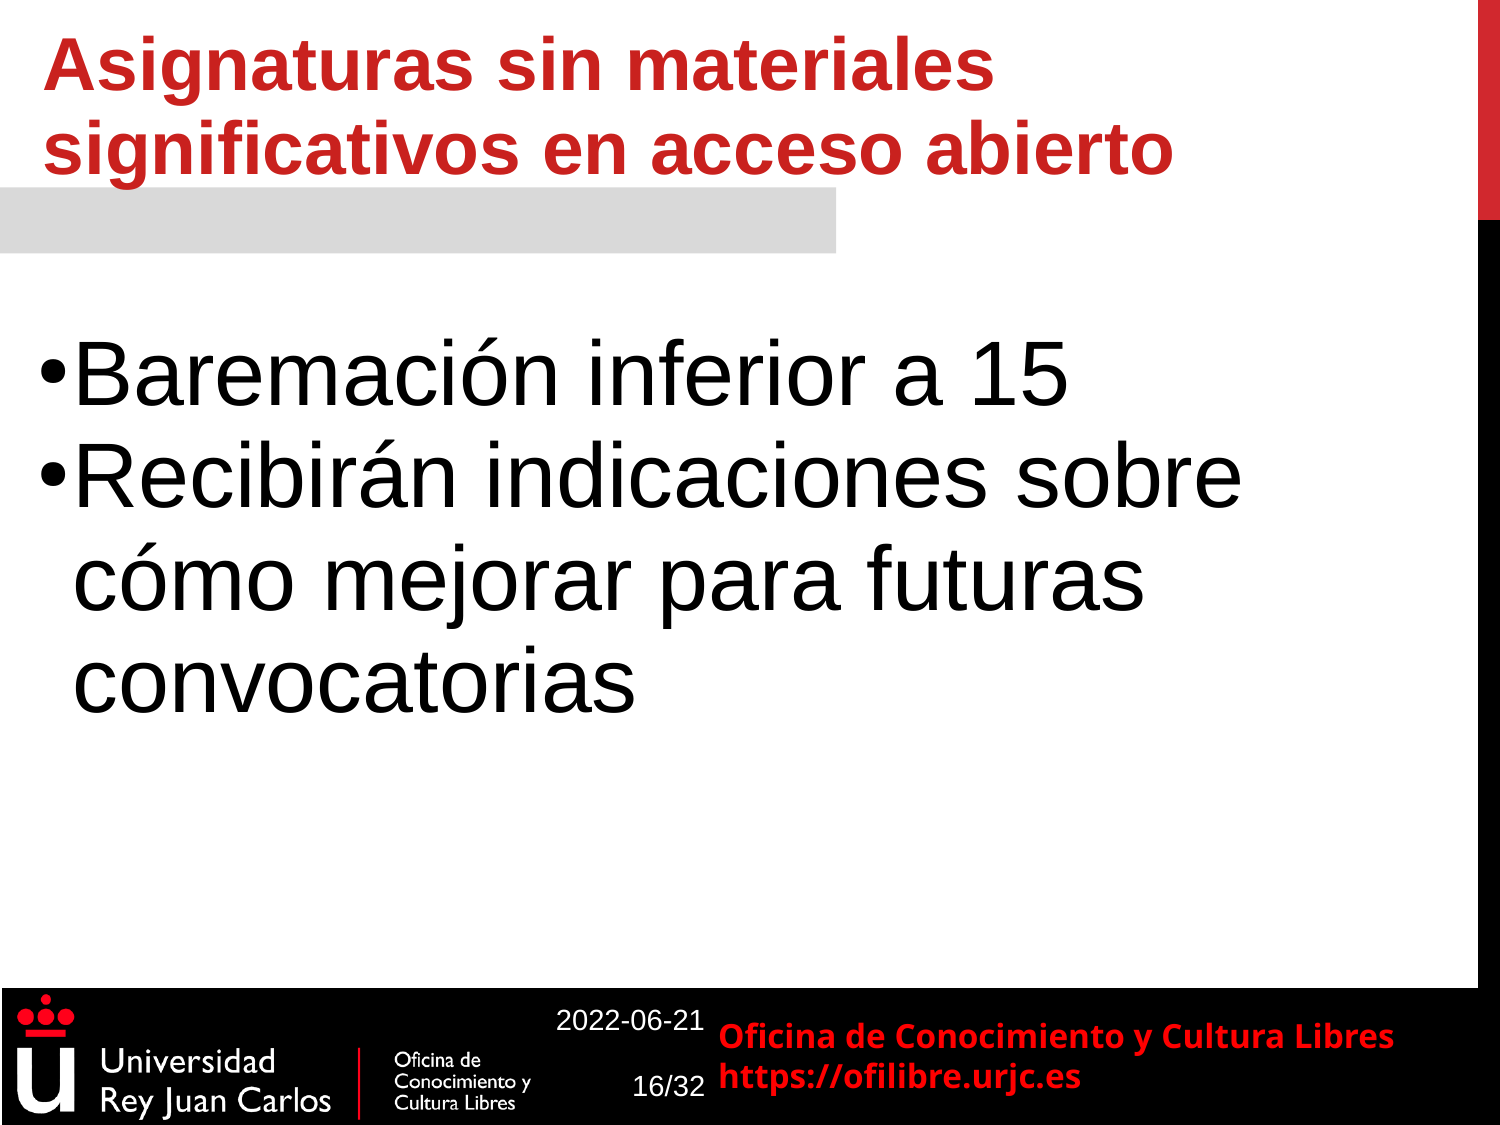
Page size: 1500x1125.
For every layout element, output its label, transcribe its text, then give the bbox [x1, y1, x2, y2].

text_box Asignaturas sin materiales significativos en acceso abierto [27, 15, 1381, 199]
picture [17, 994, 531, 1120]
title [75, 7, 1425, 196]
text_box Baremación inferior a 15 Recibirán indicaciones sobre cómo mejorar para futuras convocatorias [22, 314, 1463, 901]
